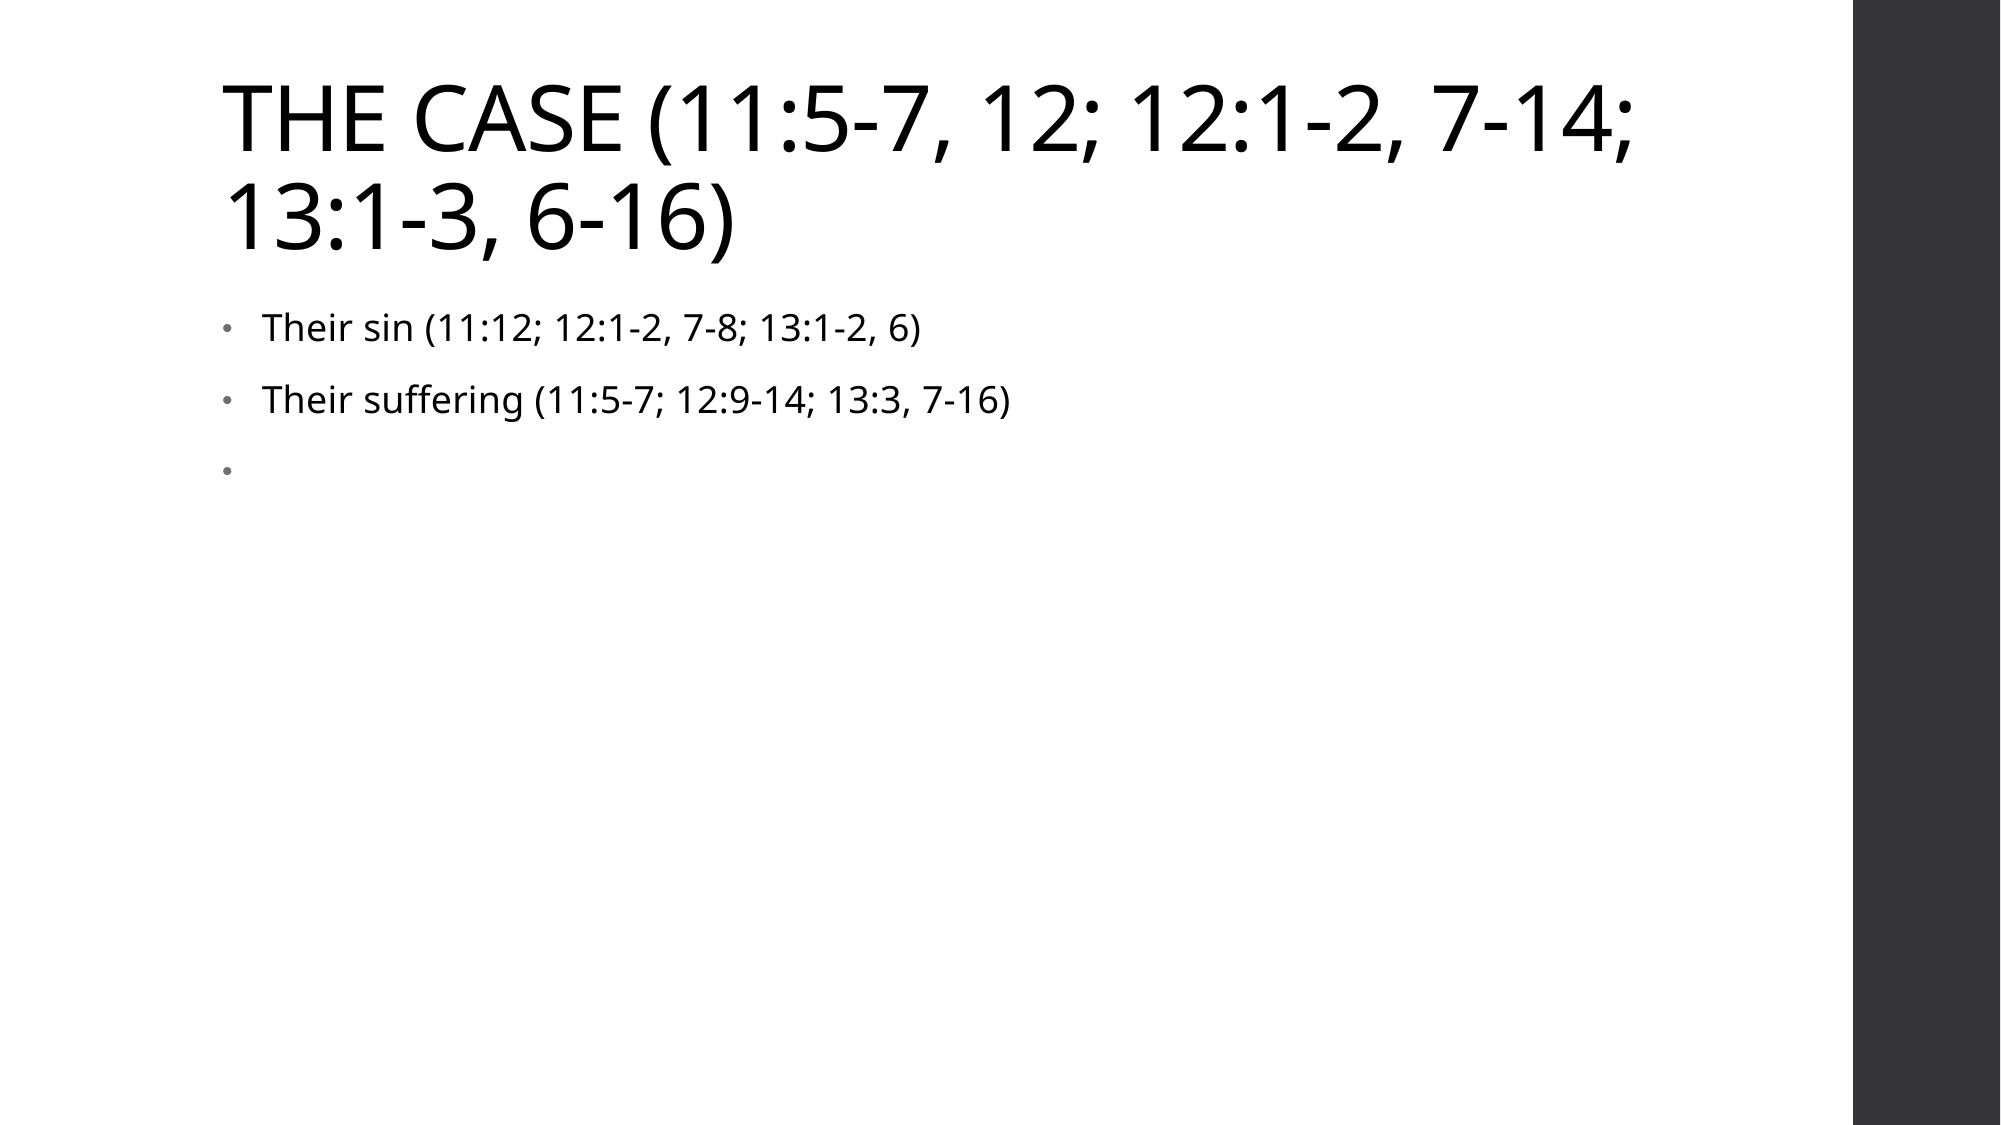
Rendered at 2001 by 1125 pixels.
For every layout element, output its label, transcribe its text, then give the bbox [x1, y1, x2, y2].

title THE CASE (11:5-7, 12; 12:1-2, 7-14; 13:1-3, 6-16) [206, 60, 1797, 278]
list Their sin (11:12; 12:1-2, 7-8; 13:1-2, 6) Their suffering (11:5-7; 12:9-14; 13:3, 7-16) [206, 299, 1617, 1014]
